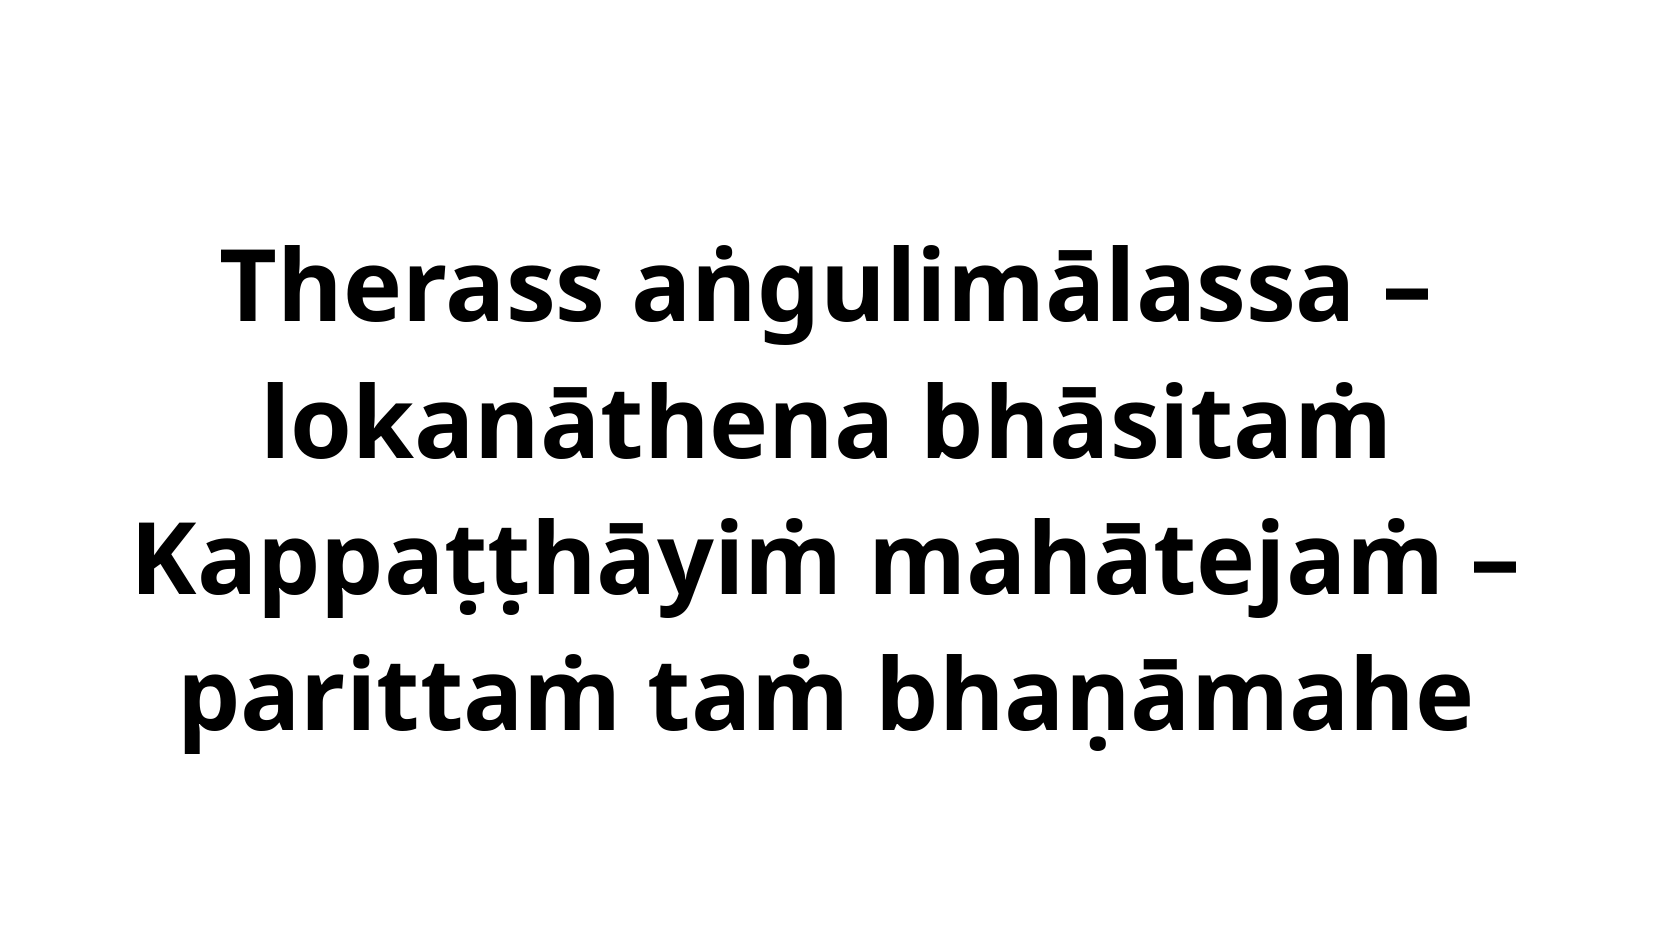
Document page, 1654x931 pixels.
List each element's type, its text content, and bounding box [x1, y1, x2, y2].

subtitle Therass aṅgulimālassa – lokanāthena bhāsitaṁ Kappaṭṭhāyiṁ mahātejaṁ – parittaṁ taṁ bhaṇāmahe [82, 127, 1571, 848]
